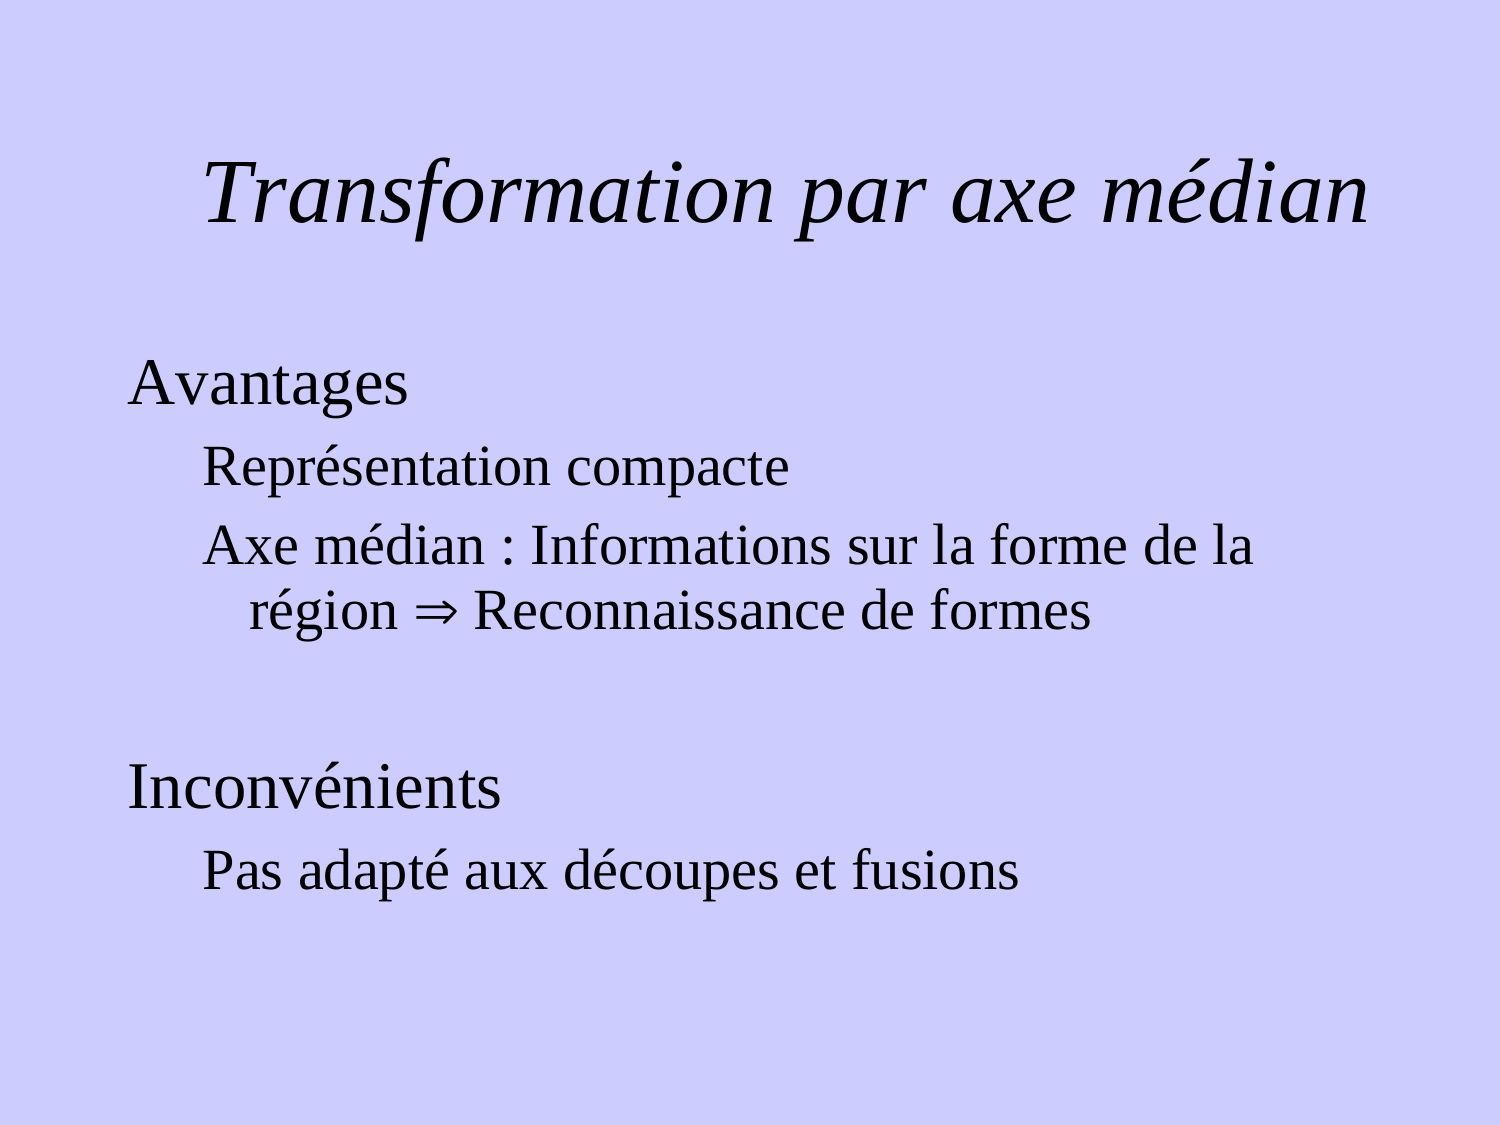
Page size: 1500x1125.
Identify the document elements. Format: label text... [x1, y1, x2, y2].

list Avantages Représentation compacte Axe médian : Informations sur la forme de la région  Reconnaissance de formes Inconvénients Pas adapté aux découpes et fusions [112, 337, 1388, 1013]
title Transformation par axe médian [112, 62, 1388, 250]
